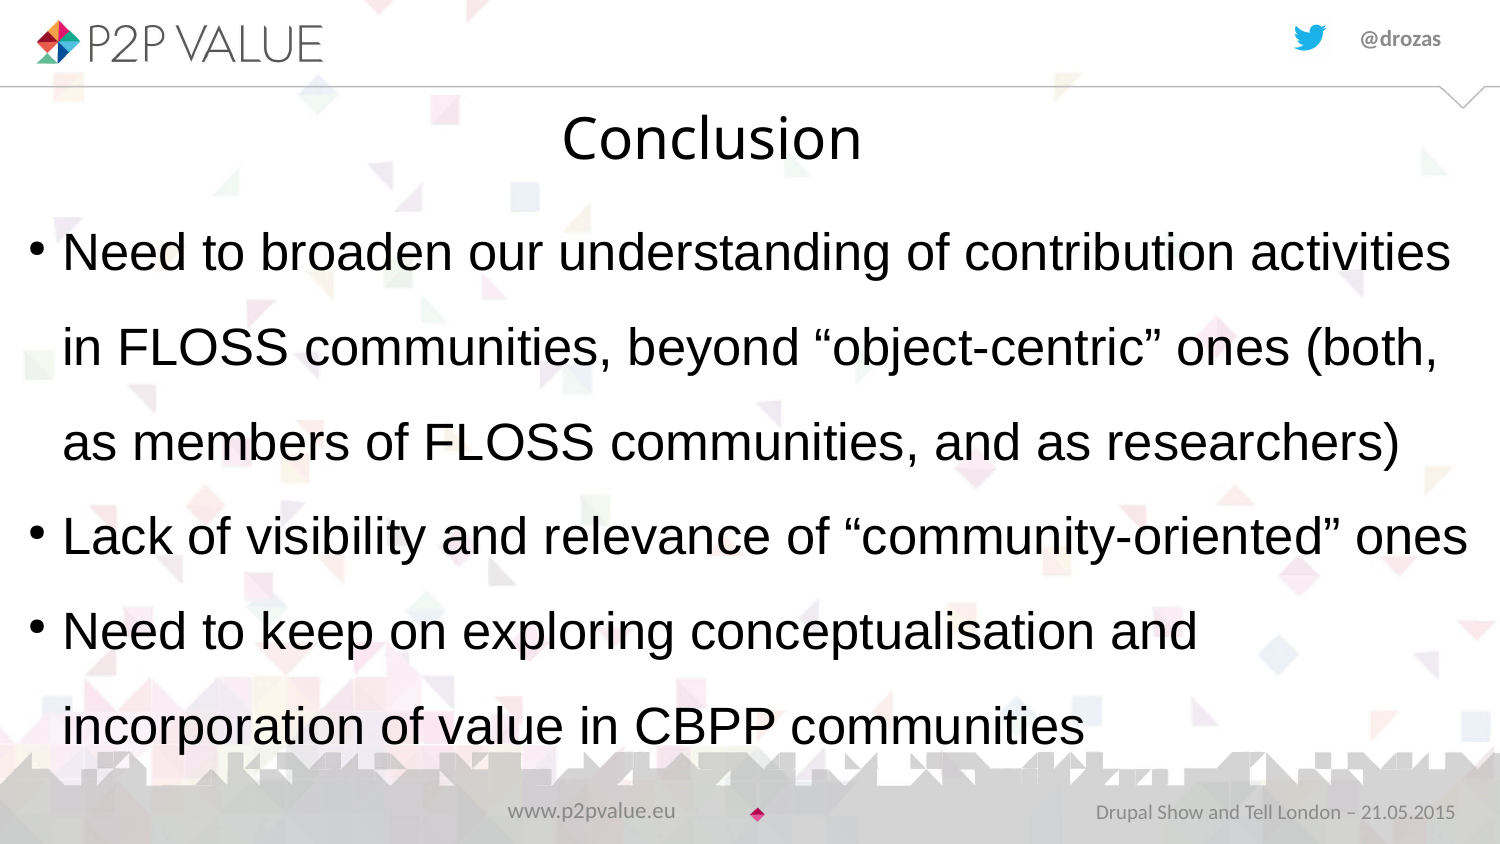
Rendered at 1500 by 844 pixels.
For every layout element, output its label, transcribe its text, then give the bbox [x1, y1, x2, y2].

text_box Drupal Show and Tell London – 21.05.2015 [777, 788, 1470, 834]
text_box www.p2pvalue.eu [501, 789, 720, 829]
subtitle Need to broaden our understanding of contribution activities in FLOSS communities, beyond “object-centric” ones (both, as members of FLOSS communities, and as researchers) Lack of visibility and relevance of “community-oriented” ones Need to keep on exploring conceptualisation and incorporation of value in CBPP communities [14, 180, 1495, 784]
text_box @drozas [1333, 15, 1455, 60]
title Conclusion [60, 92, 1366, 180]
picture [0, 0, 1500, 844]
